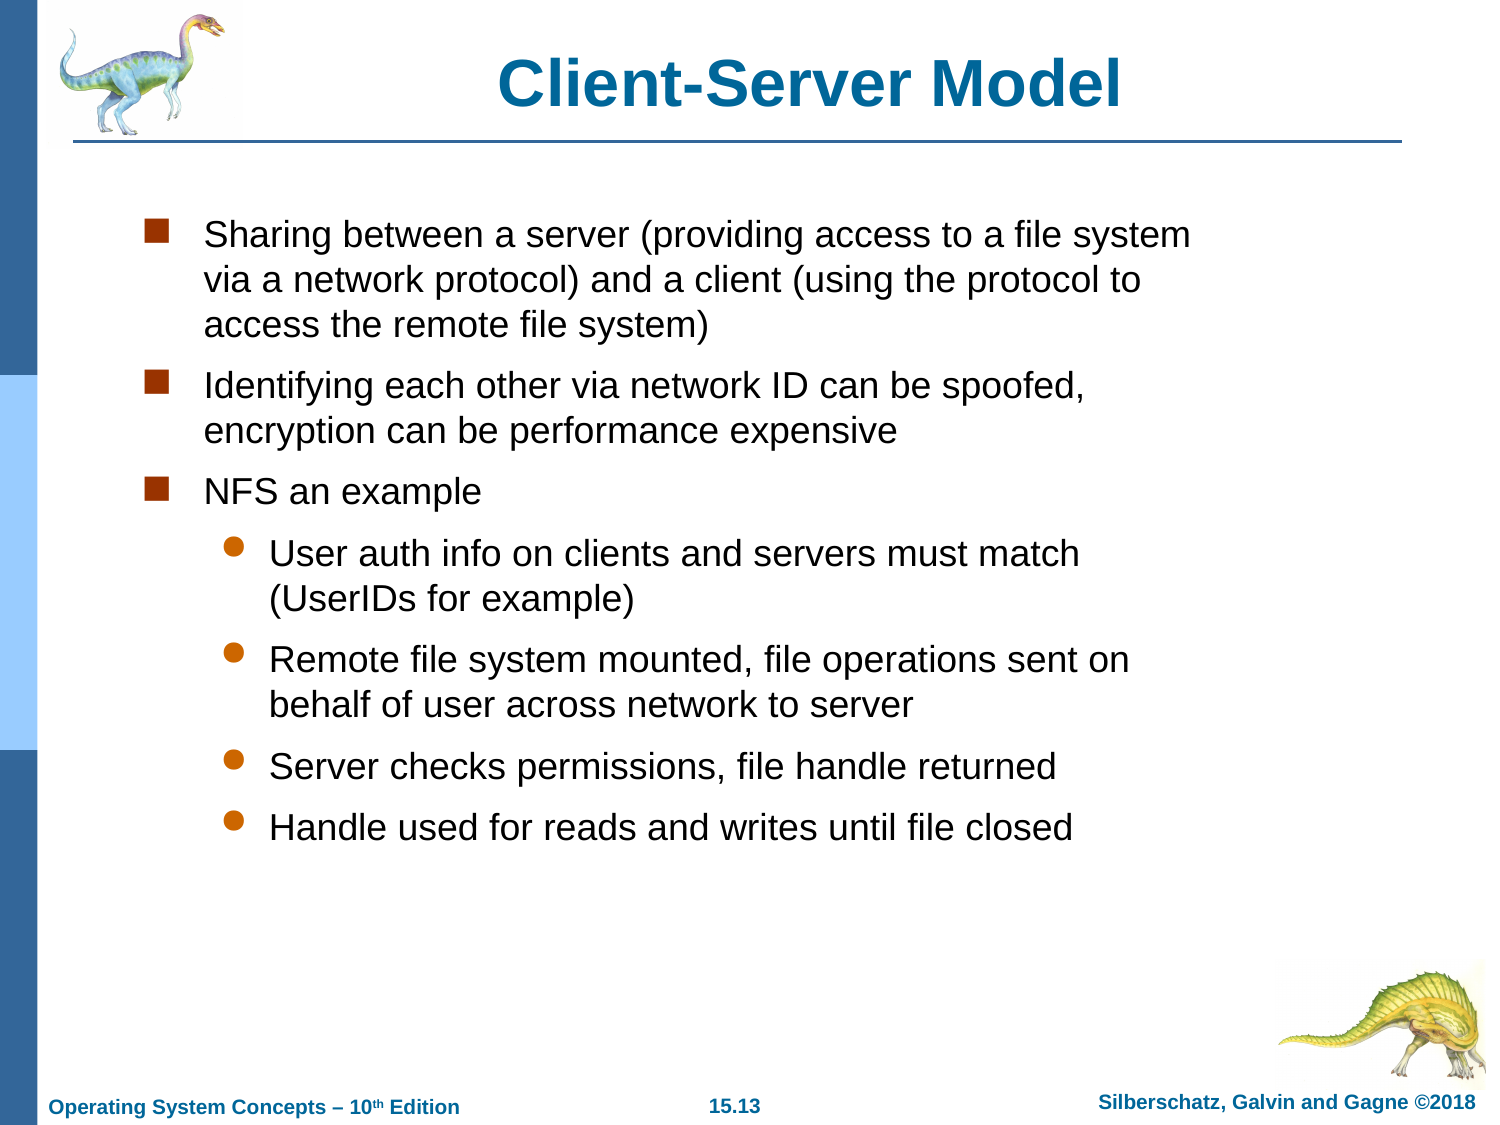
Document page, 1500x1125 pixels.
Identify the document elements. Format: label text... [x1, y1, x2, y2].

list Sharing between a server (providing access to a file system via a network protocol) and a client (using the protocol to access the remote file system) Identifying each other via network ID can be spoofed, encryption can be performance expensive NFS an example User auth info on clients and servers must match (UserIDs for example) Remote file system mounted, file operations sent on behalf of user across network to server Server checks permissions, file handle returned Handle used for reads and writes until file closed [132, 202, 1244, 946]
picture [1275, 959, 1486, 1090]
title Client-Server Model [222, 32, 1399, 128]
picture [46, 0, 243, 149]
picture [1415, 1094, 1423, 1099]
